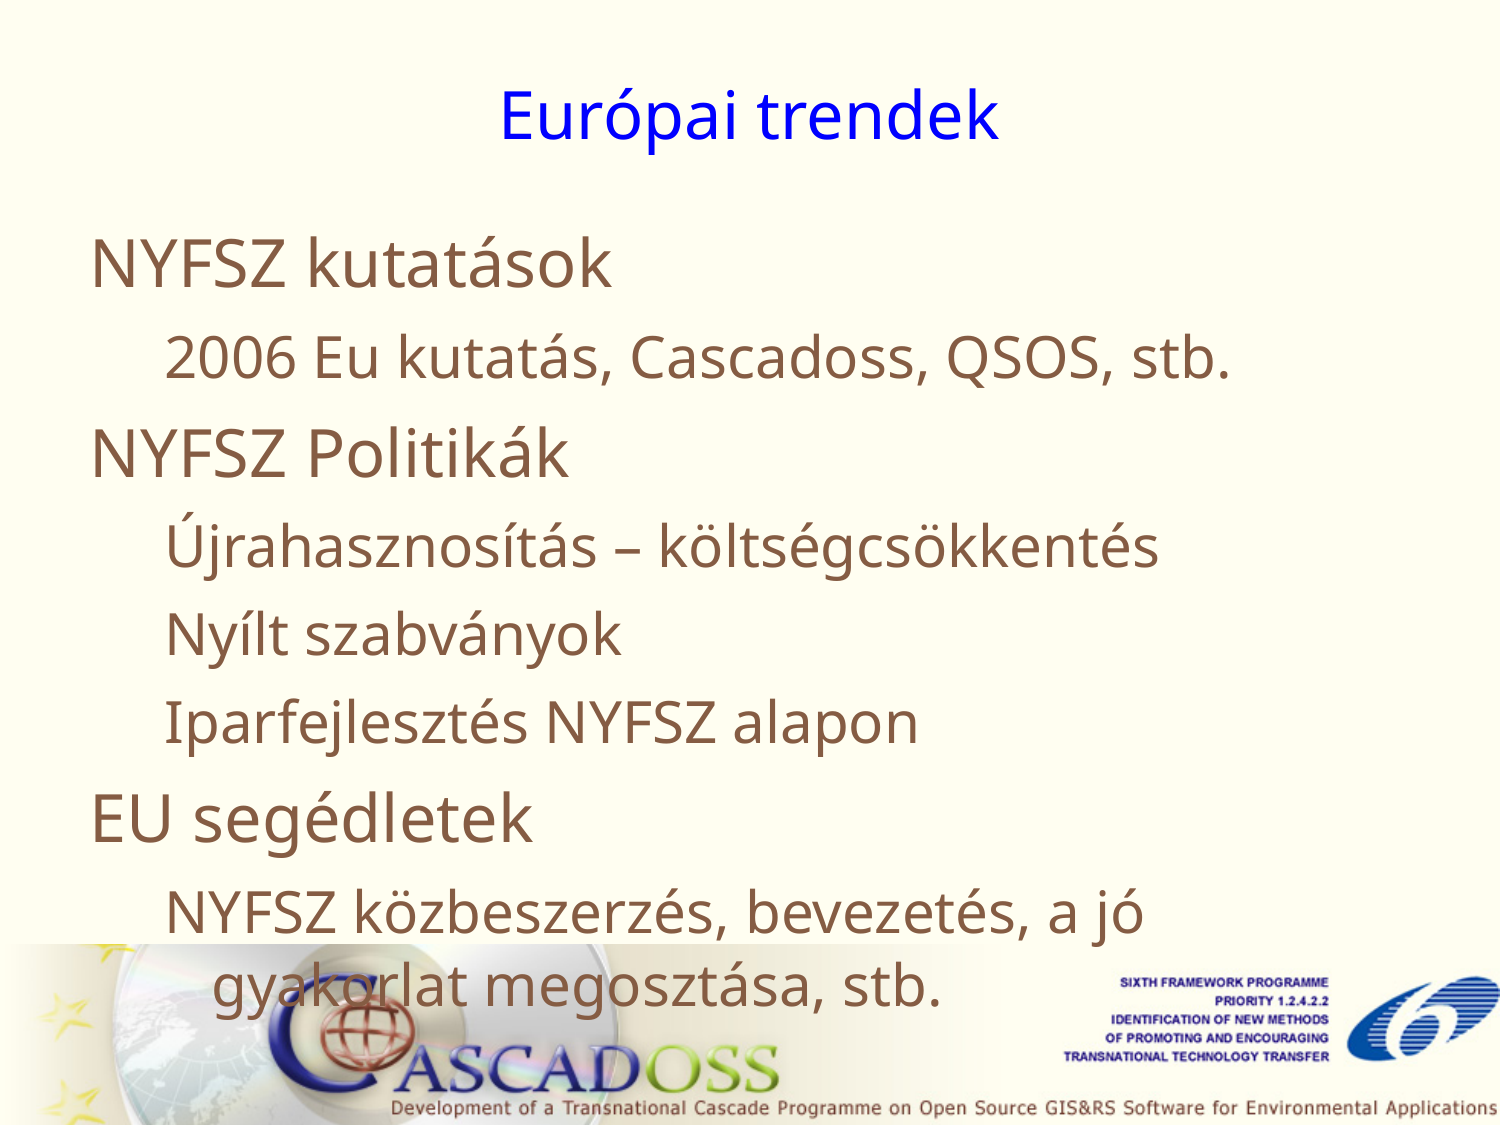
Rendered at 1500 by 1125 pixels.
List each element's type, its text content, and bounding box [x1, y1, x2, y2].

picture [0, 944, 1500, 1125]
title Európai trendek [74, 20, 1425, 208]
list NYFSZ kutatások 2006 Eu kutatás, Cascadoss, QSOS, stb. NYFSZ Politikák Újrahasznosítás – költségcsökkentés Nyílt szabványok Iparfejlesztés NYFSZ alapon EU segédletek NYFSZ közbeszerzés, bevezetés, a jó gyakorlat megosztása, stb. [74, 208, 1425, 951]
